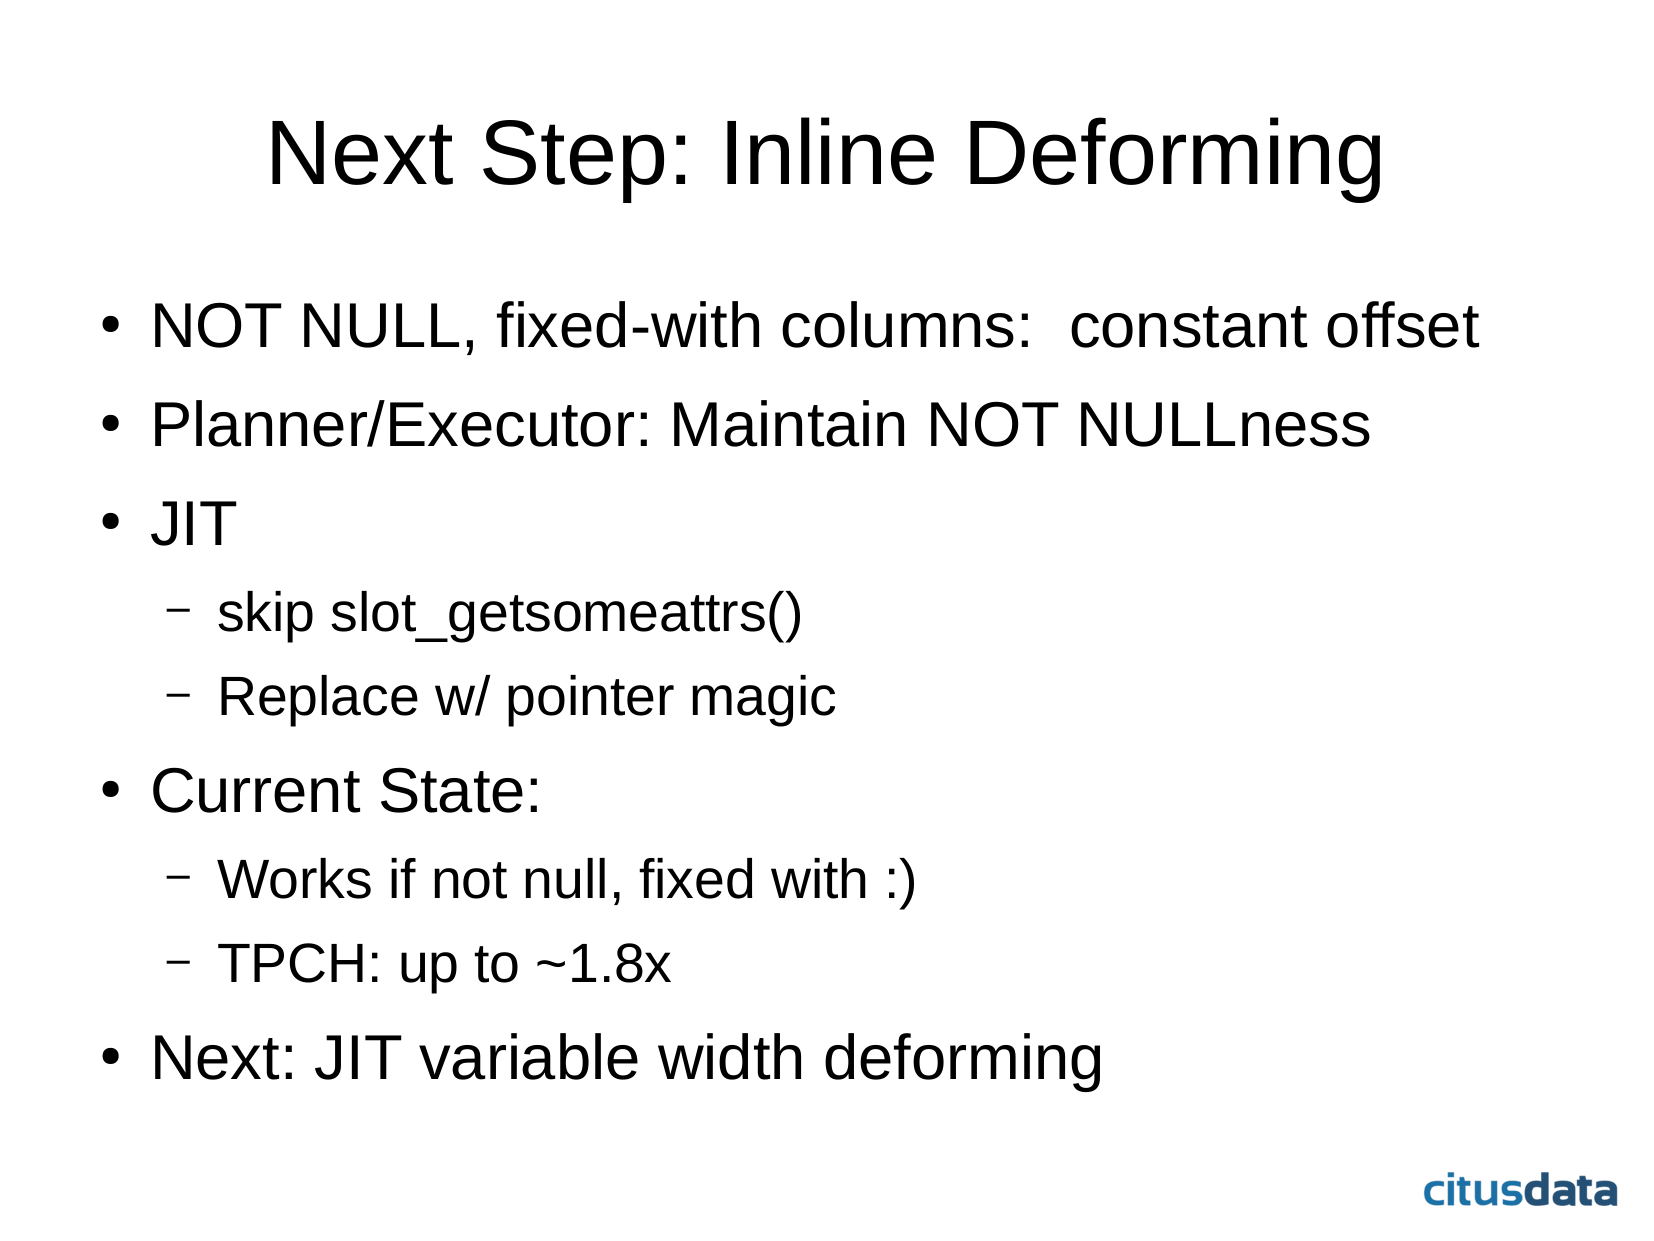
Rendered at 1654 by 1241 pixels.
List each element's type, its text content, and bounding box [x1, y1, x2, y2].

title Next Step: Inline Deforming [82, 49, 1571, 257]
list NOT NULL, fixed-with columns: constant offset Planner/Executor: Maintain NOT NULLness JIT skip slot_getsomeattrs() Replace w/ pointer magic Current State: Works if not null, fixed with :) TPCH: up to ~1.8x Next: JIT variable width deforming [82, 290, 1571, 1096]
picture [1420, 1167, 1622, 1209]
